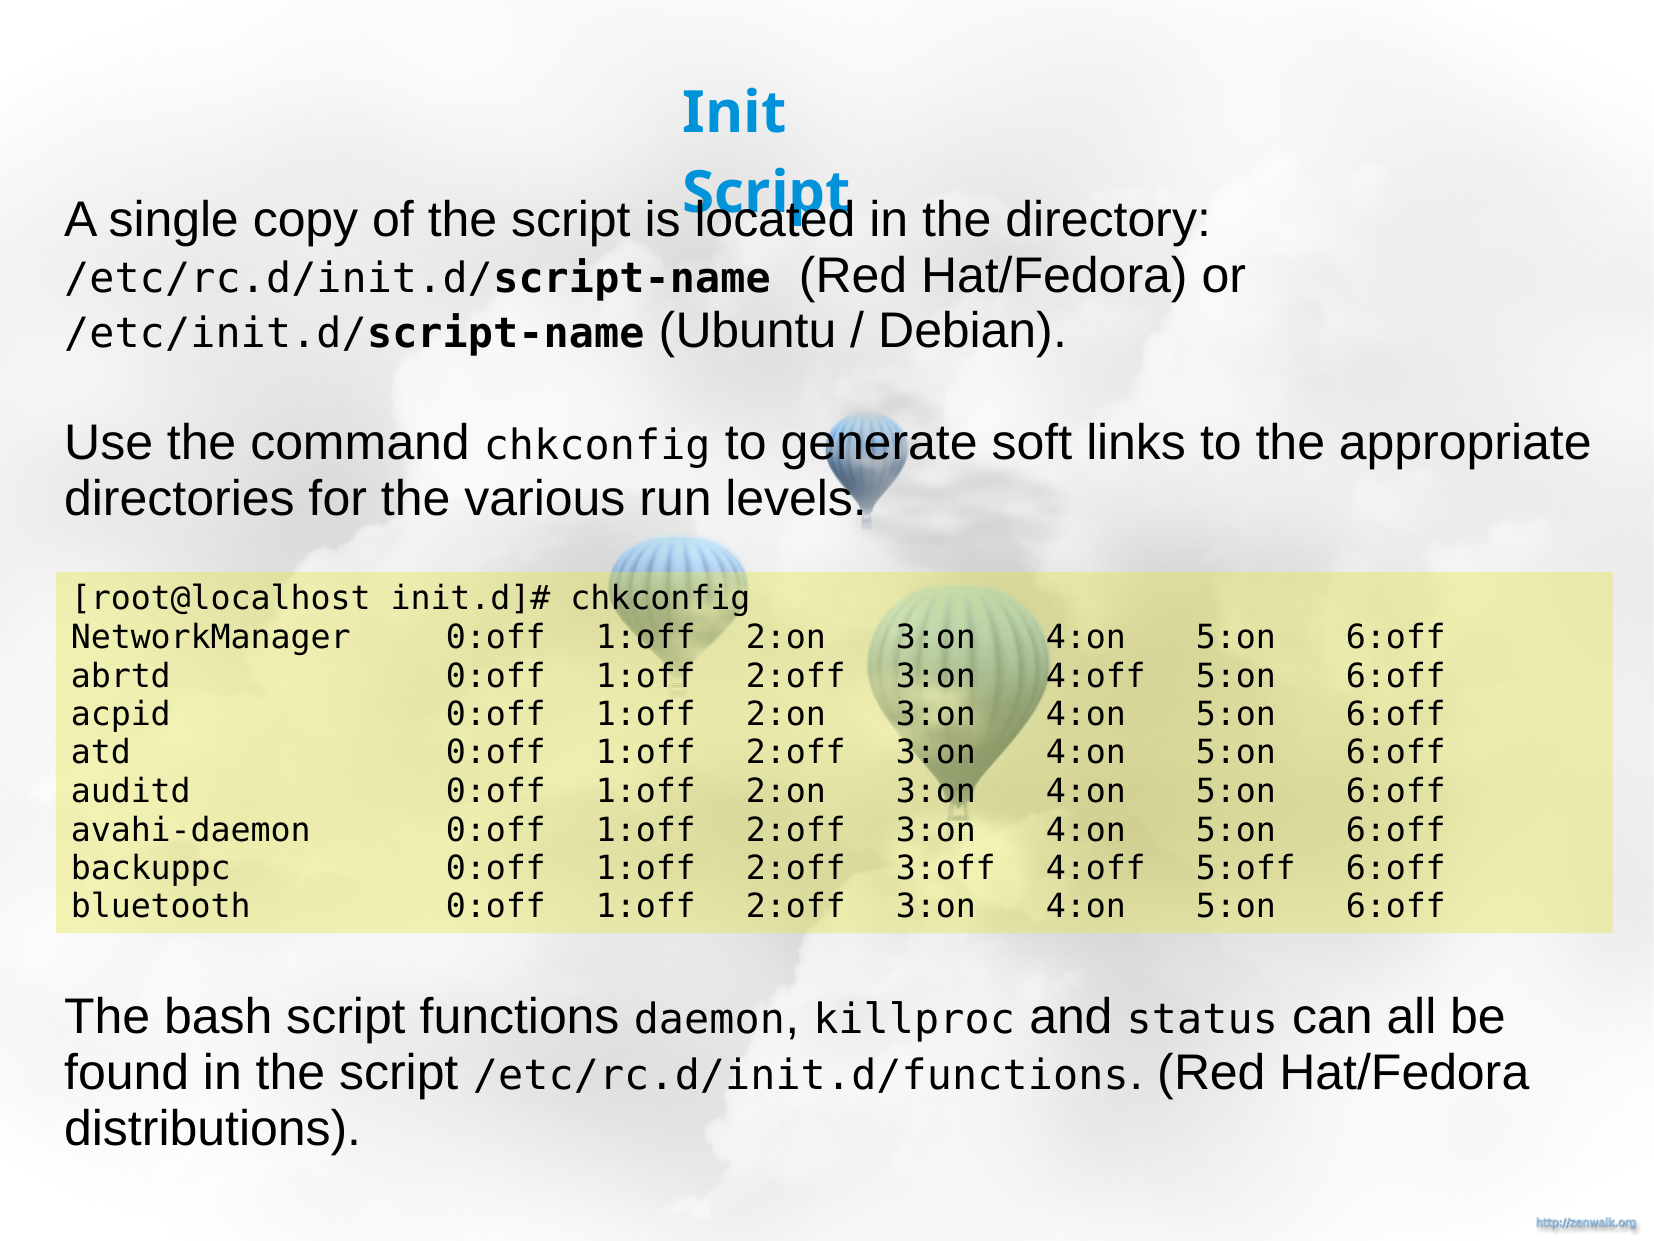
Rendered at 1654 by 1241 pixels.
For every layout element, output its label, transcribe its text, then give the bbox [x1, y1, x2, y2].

text_box Init Script [667, 63, 957, 149]
text_box The bash script functions daemon, killproc and status can all be found in the script /etc/rc.d/init.d/functions. (Red Hat/Fedora distributions). [49, 980, 1625, 1206]
text_box A single copy of the script is located in the directory: /etc/rc.d/init.d/script-name (Red Hat/Fedora) or /etc/init.d/script-name (Ubuntu / Debian). Use the command chkconfig to generate soft links to the appropriate directories for the various run levels. [49, 183, 1625, 533]
text_box [root@localhost init.d]# chkconfig NetworkManager 0:off 1:off 2:on 3:on 4:on 5:on 6:off abrtd 0:off 1:off 2:off 3:on 4:off 5:on 6:off acpid 0:off 1:off 2:on 3:on 4:on 5:on 6:off atd 0:off 1:off 2:off 3:on 4:on 5:on 6:off auditd 0:off 1:off 2:on 3:on 4:on 5:on 6:off avahi-daemon 0:off 1:off 2:off 3:on 4:on 5:on 6:off backuppc 0:off 1:off 2:off 3:off 4:off 5:off 6:off bluetooth 0:off 1:off 2:off 3:on 4:on 5:on 6:off [55, 571, 1613, 934]
